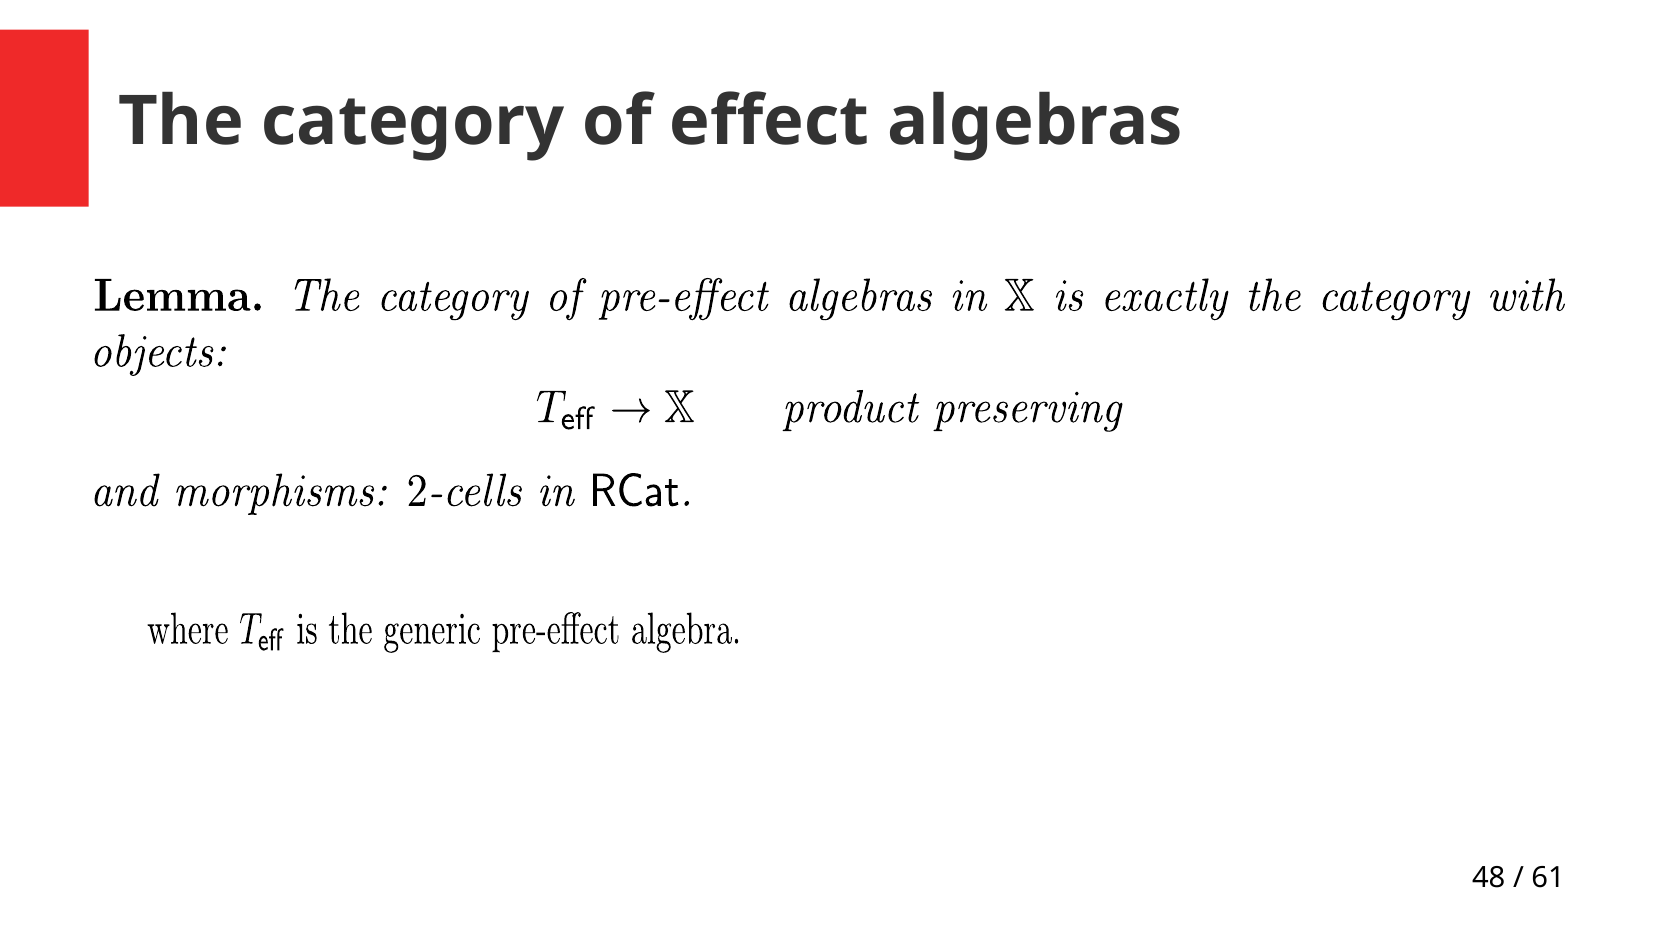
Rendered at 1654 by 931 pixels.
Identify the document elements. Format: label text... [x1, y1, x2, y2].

title The category of effect algebras [118, 29, 1595, 207]
text_box [147, 612, 739, 653]
text_box [92, 277, 1565, 515]
